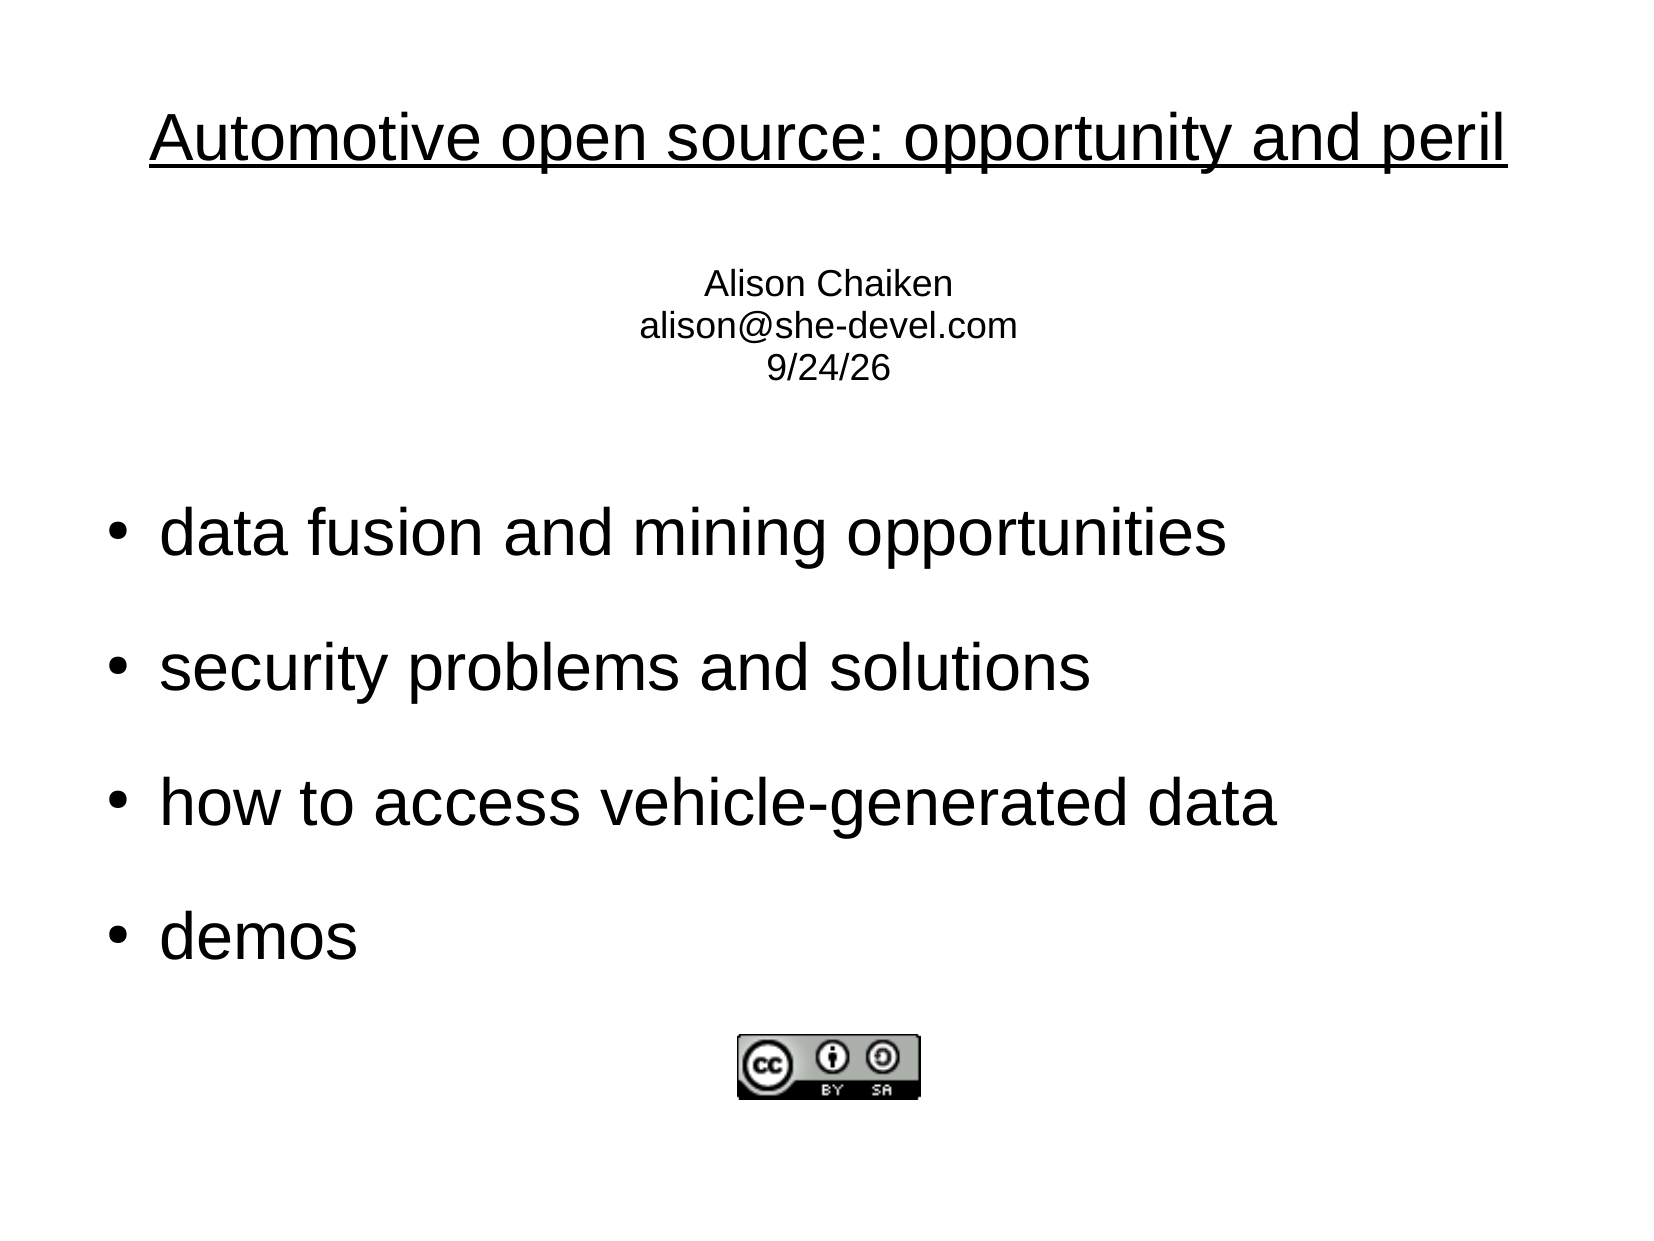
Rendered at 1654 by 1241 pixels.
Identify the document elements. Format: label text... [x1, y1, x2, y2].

picture [737, 1034, 921, 1100]
list data fusion and mining opportunities security problems and solutions how to access vehicle-generated data demos [88, 495, 1570, 975]
text_box Alison Chaiken alison@she-devel.com 4/11/12 [624, 255, 1034, 396]
title Automotive open source: opportunity and peril [82, 49, 1576, 226]
